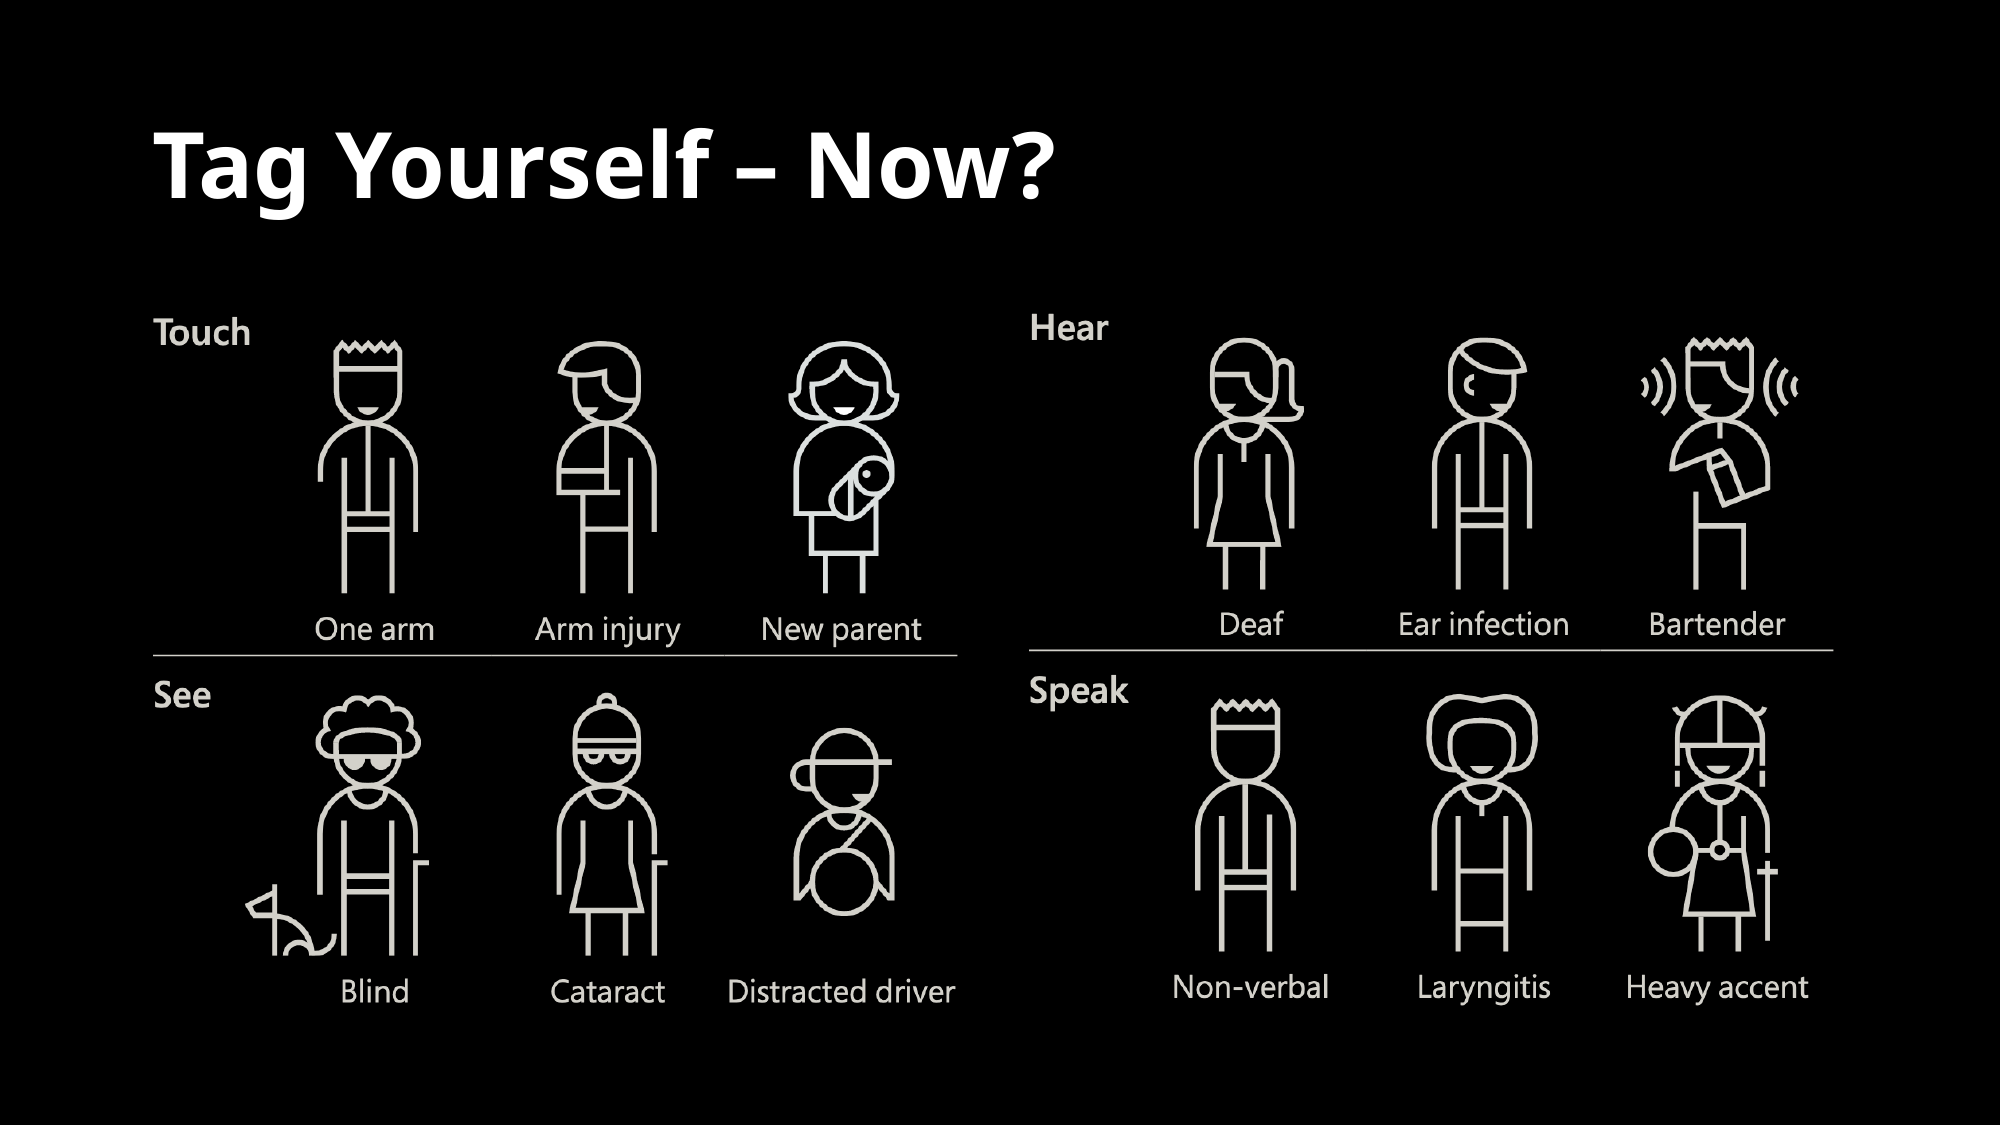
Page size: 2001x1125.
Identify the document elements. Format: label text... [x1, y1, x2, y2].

title Tag Yourself – Now? [137, 59, 1863, 278]
picture [144, 299, 1855, 1014]
